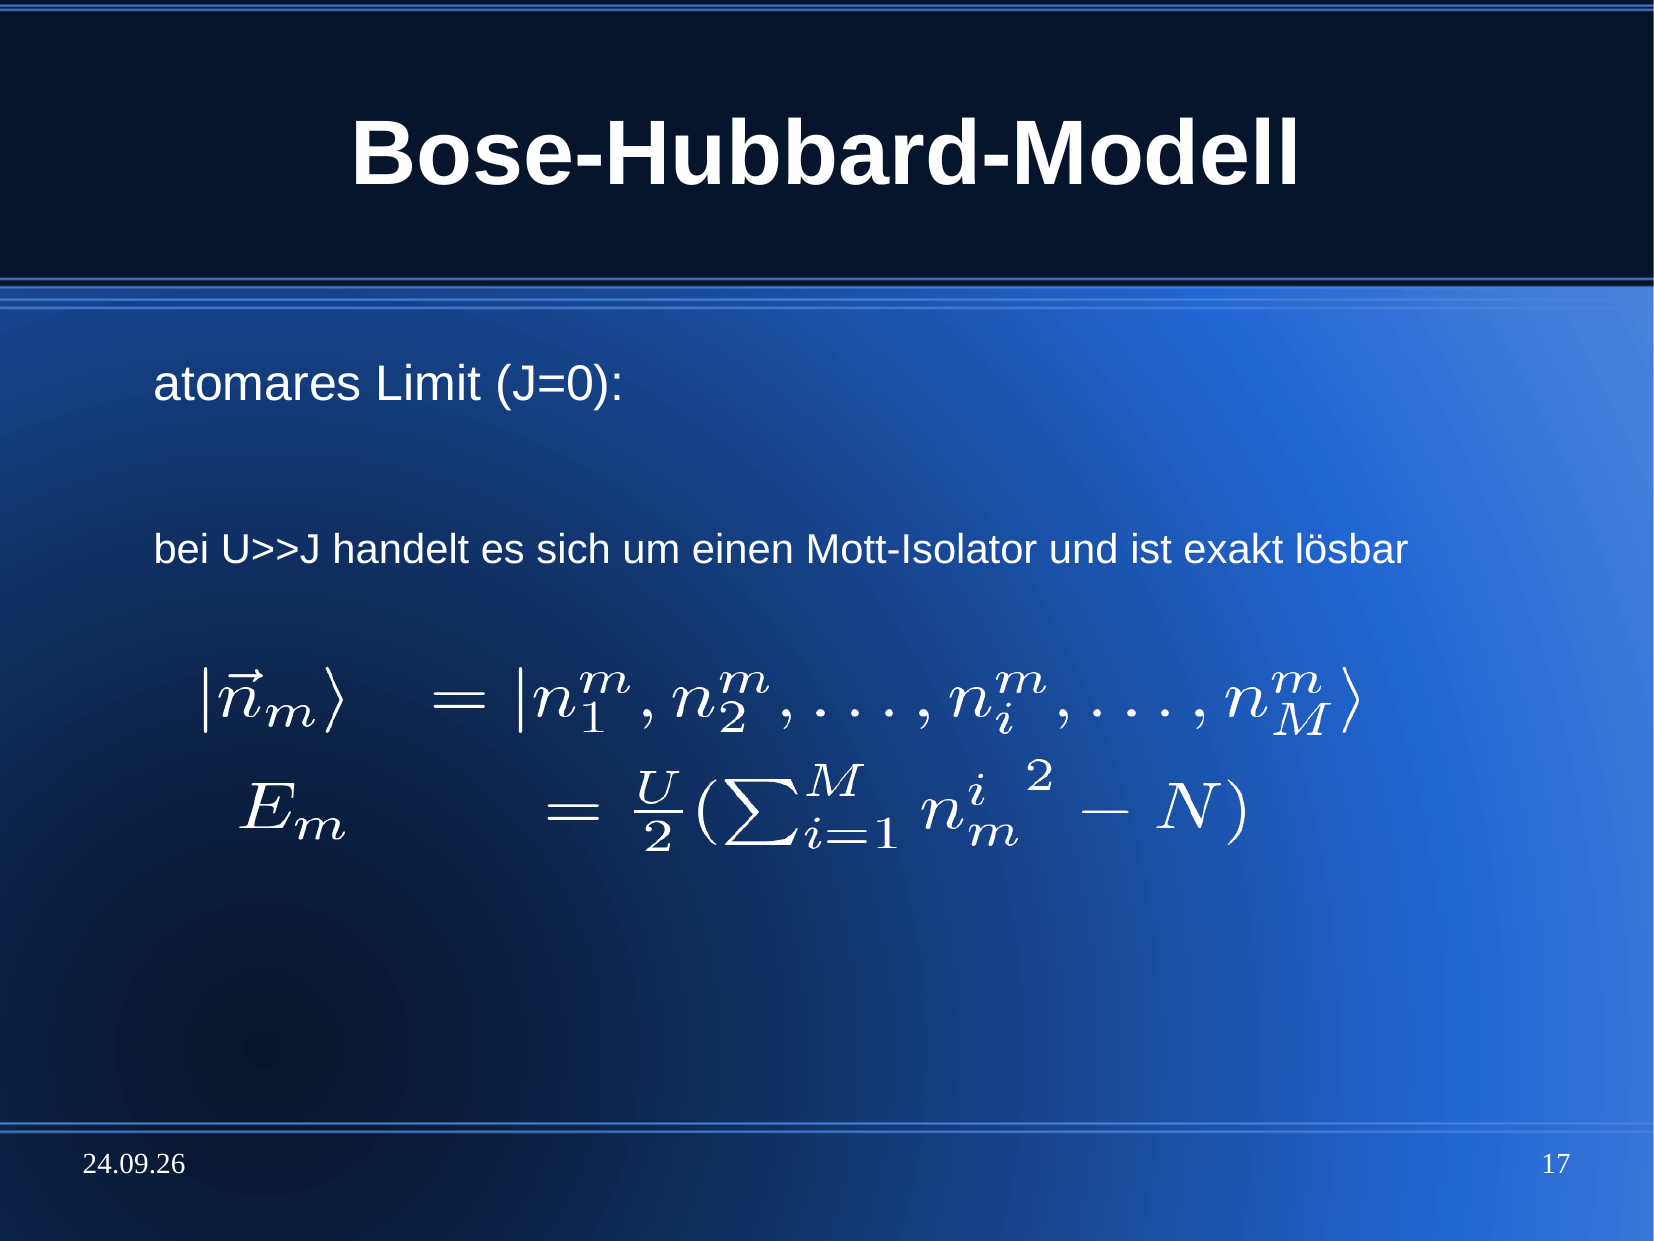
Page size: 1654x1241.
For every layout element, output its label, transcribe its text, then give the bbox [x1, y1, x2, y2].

list atomares Limit (J=0): bei U>>J handelt es sich um einen Mott-Isolator und ist exakt lösbar [82, 355, 1571, 1058]
title Bose-Hubbard-Modell [82, 49, 1571, 257]
picture [0, 0, 1654, 1241]
